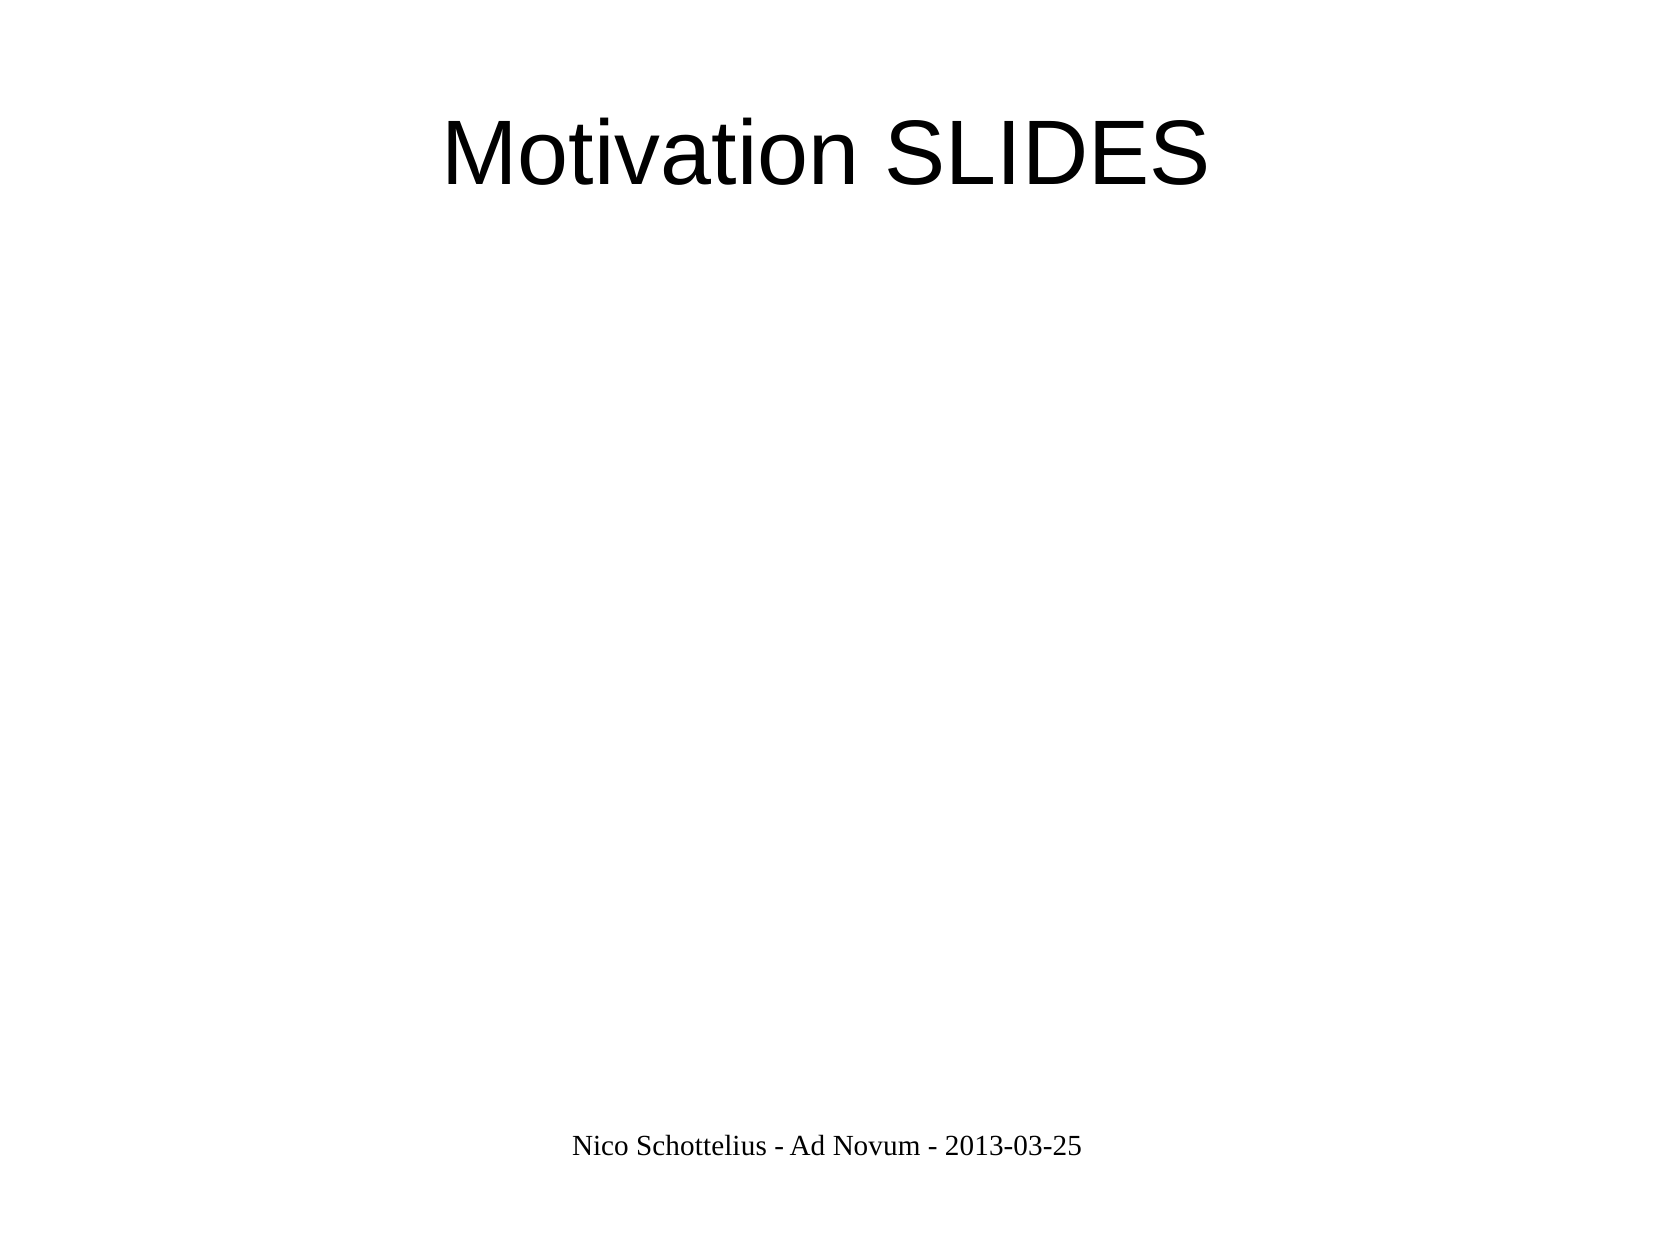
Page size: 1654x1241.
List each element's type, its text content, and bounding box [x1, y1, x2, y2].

title Motivation SLIDES [82, 49, 1571, 257]
